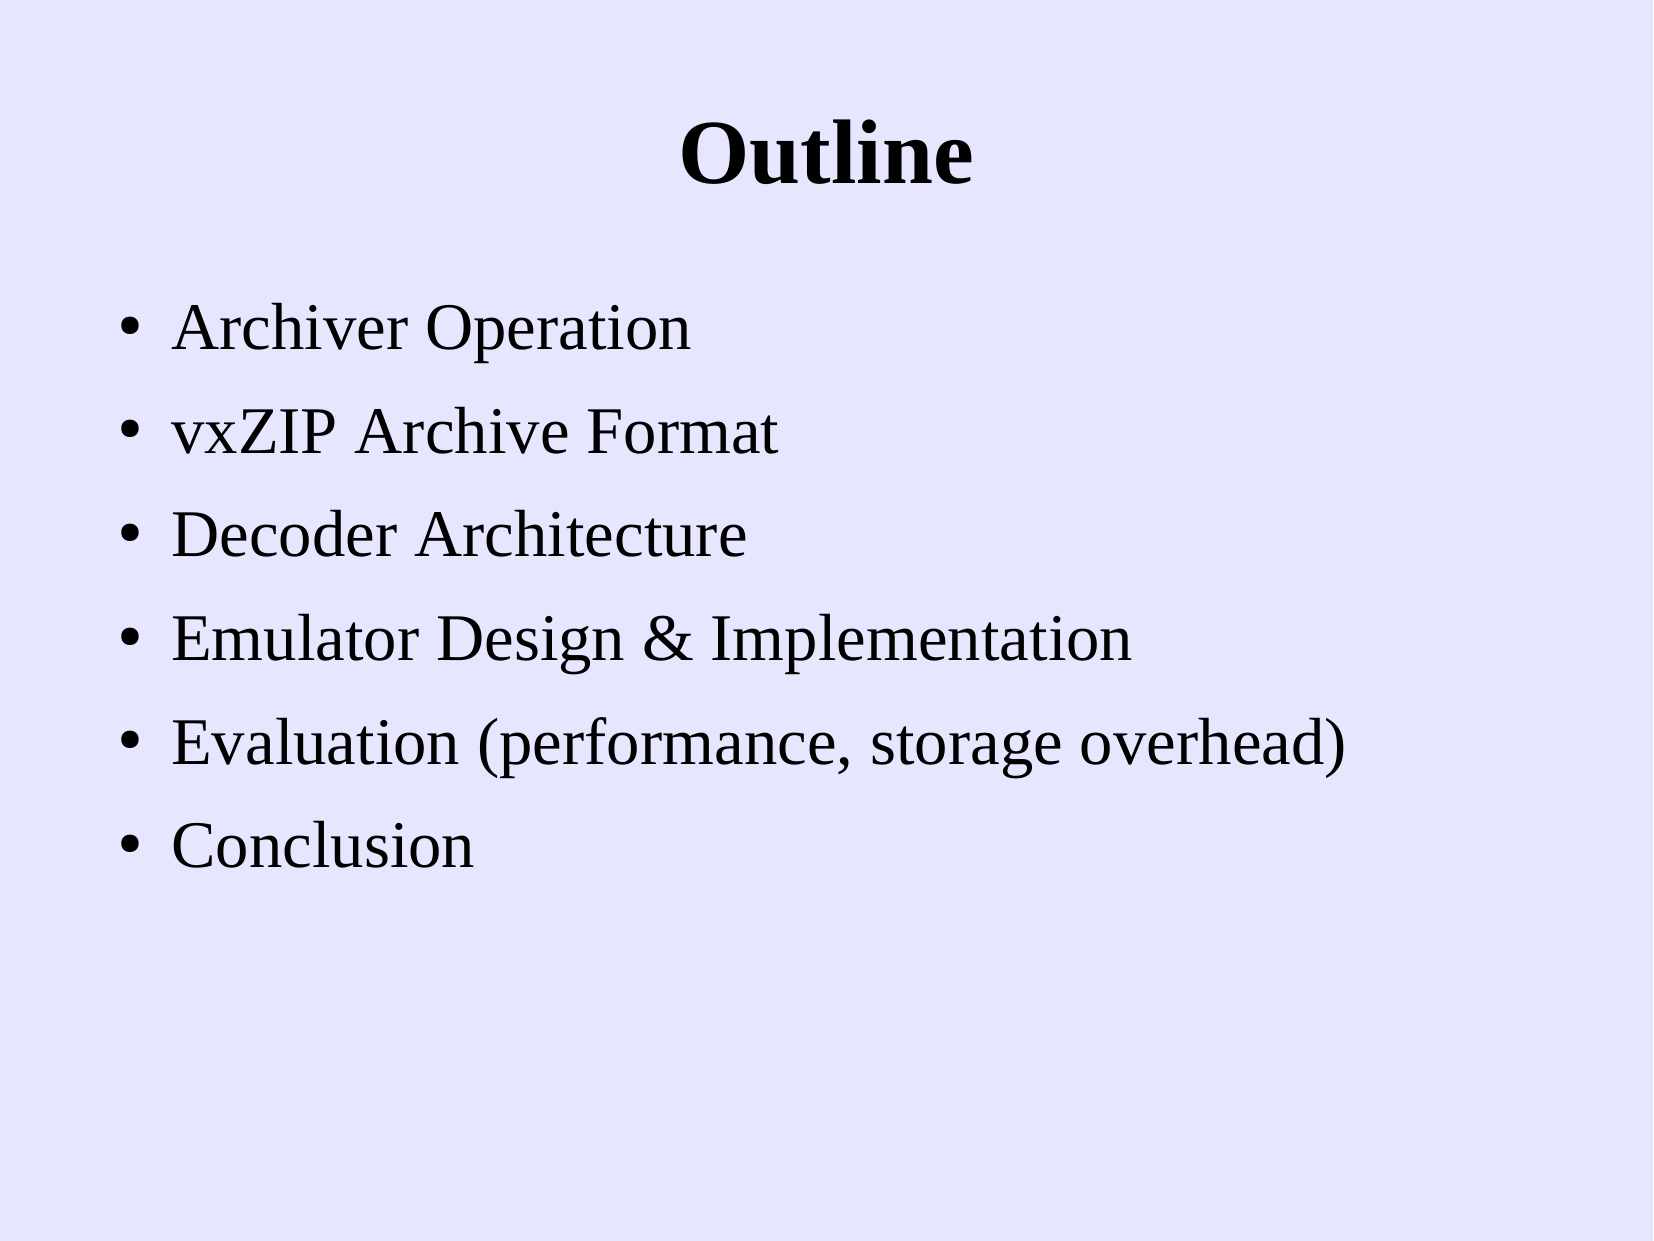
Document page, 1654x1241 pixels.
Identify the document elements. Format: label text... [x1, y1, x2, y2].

title Outline [82, 49, 1571, 257]
list Archiver Operation vxZIP Archive Format Decoder Architecture Emulator Design & Implementation Evaluation (performance, storage overhead) Conclusion [82, 290, 1571, 1095]
